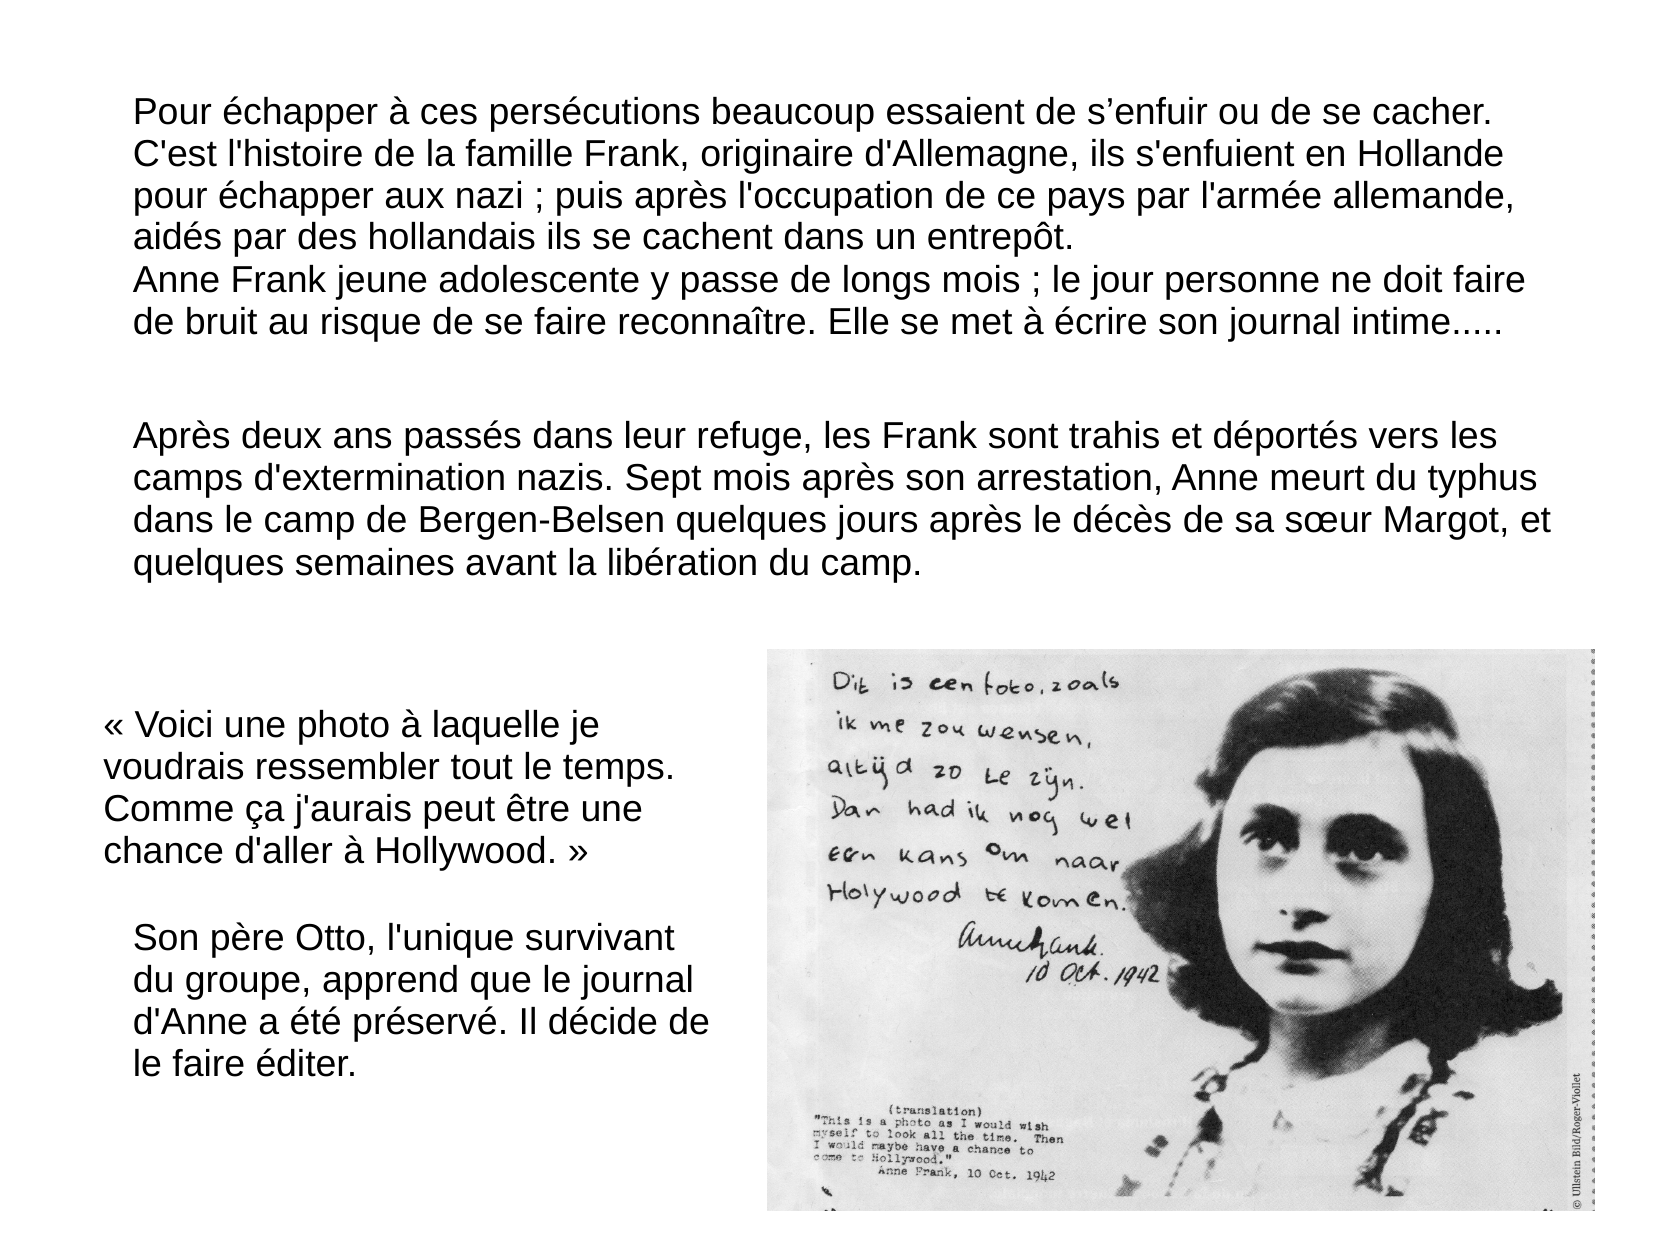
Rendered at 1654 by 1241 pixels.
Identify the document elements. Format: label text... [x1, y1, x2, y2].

text_box Son père Otto, l'unique survivant du groupe, apprend que le journal d'Anne a été préservé. Il décide de le faire éditer. [118, 909, 739, 1093]
text_box Après deux ans passés dans leur refuge, les Frank sont trahis et déportés vers les camps d'extermination nazis. Sept mois après son arrestation, Anne meurt du typhus dans le camp de Bergen-Belsen quelques jours après le décès de sa sœur Margot, et quelques semaines avant la libération du camp. [118, 407, 1625, 591]
text_box « Voici une photo à laquelle je voudrais ressembler tout le temps. Comme ça j'aurais peut être une chance d'aller à Hollywood. » [88, 696, 709, 886]
picture [767, 649, 1595, 1211]
text_box Pour échapper à ces persécutions beaucoup essaient de s’enfuir ou de se cacher. C'est l'histoire de la famille Frank, originaire d'Allemagne, ils s'enfuient en Hollande pour échapper aux nazi ; puis après l'occupation de ce pays par l'armée allemande, aidés par des hollandais ils se cachent dans un entrepôt. Anne Frank jeune adolescente y passe de longs mois ; le jour personne ne doit faire de bruit au risque de se faire reconnaître. Elle se met à écrire son journal intime..... [118, 82, 1565, 350]
